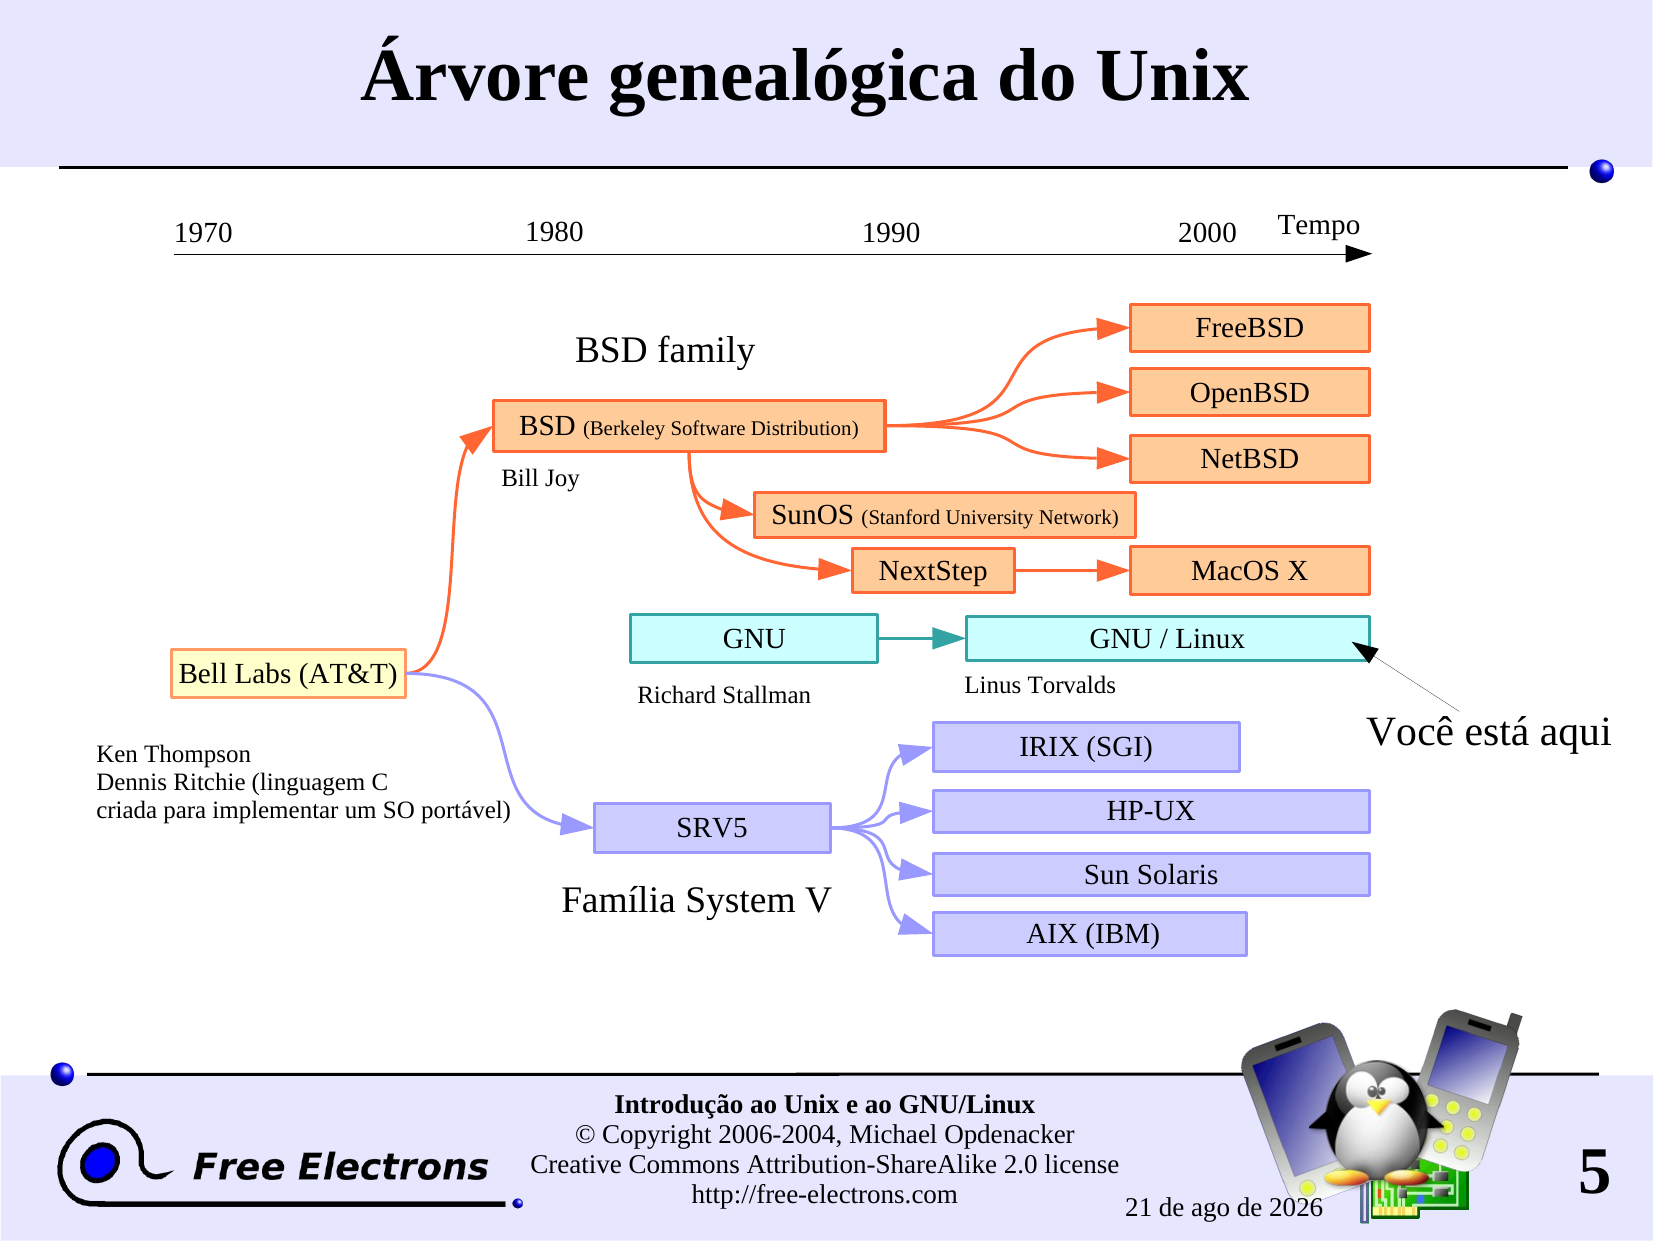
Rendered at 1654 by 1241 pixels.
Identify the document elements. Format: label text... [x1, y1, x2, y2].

text_box Bill Joy [501, 464, 581, 500]
text_box IRIX (SGI) [933, 722, 1240, 772]
picture [50, 1108, 527, 1216]
text_box HP-UX [933, 790, 1370, 833]
title Árvore genealógica do Unix [60, 12, 1551, 138]
text_box Sun Solaris [933, 853, 1370, 896]
text_box Bell Labs (AT&T) [171, 649, 406, 698]
text_box NextStep [852, 548, 1015, 593]
text_box OpenBSD [1130, 368, 1370, 416]
text_box FreeBSD [1130, 304, 1370, 352]
text_box 2000 [1178, 216, 1238, 258]
text_box 1990 [861, 216, 921, 258]
text_box Linus Torvalds [964, 671, 1117, 706]
text_box 1970 [174, 216, 234, 258]
text_box MacOS X [1130, 546, 1370, 595]
text_box BSD (Berkeley Software Distribution) [493, 400, 886, 452]
text_box Richard Stallman [637, 681, 812, 717]
text_box SunOS (Stanford University Network) [754, 492, 1136, 538]
text_box Família System V [561, 878, 833, 931]
picture [1285, 1199, 1292, 1215]
text_box GNU [630, 614, 878, 663]
text_box 1980 [525, 215, 585, 256]
text_box GNU / Linux [966, 616, 1370, 661]
text_box Você está aqui [1366, 708, 1613, 767]
text_box SRV5 [594, 803, 831, 853]
text_box AIX (IBM) [933, 912, 1247, 956]
picture [1225, 983, 1537, 1241]
text_box Ken Thompson Dennis Ritchie (linguagem C criada para implementar um SO portável) [96, 740, 512, 845]
text_box Tempo [1277, 208, 1361, 250]
text_box NetBSD [1130, 435, 1370, 483]
text_box BSD family [574, 329, 756, 382]
